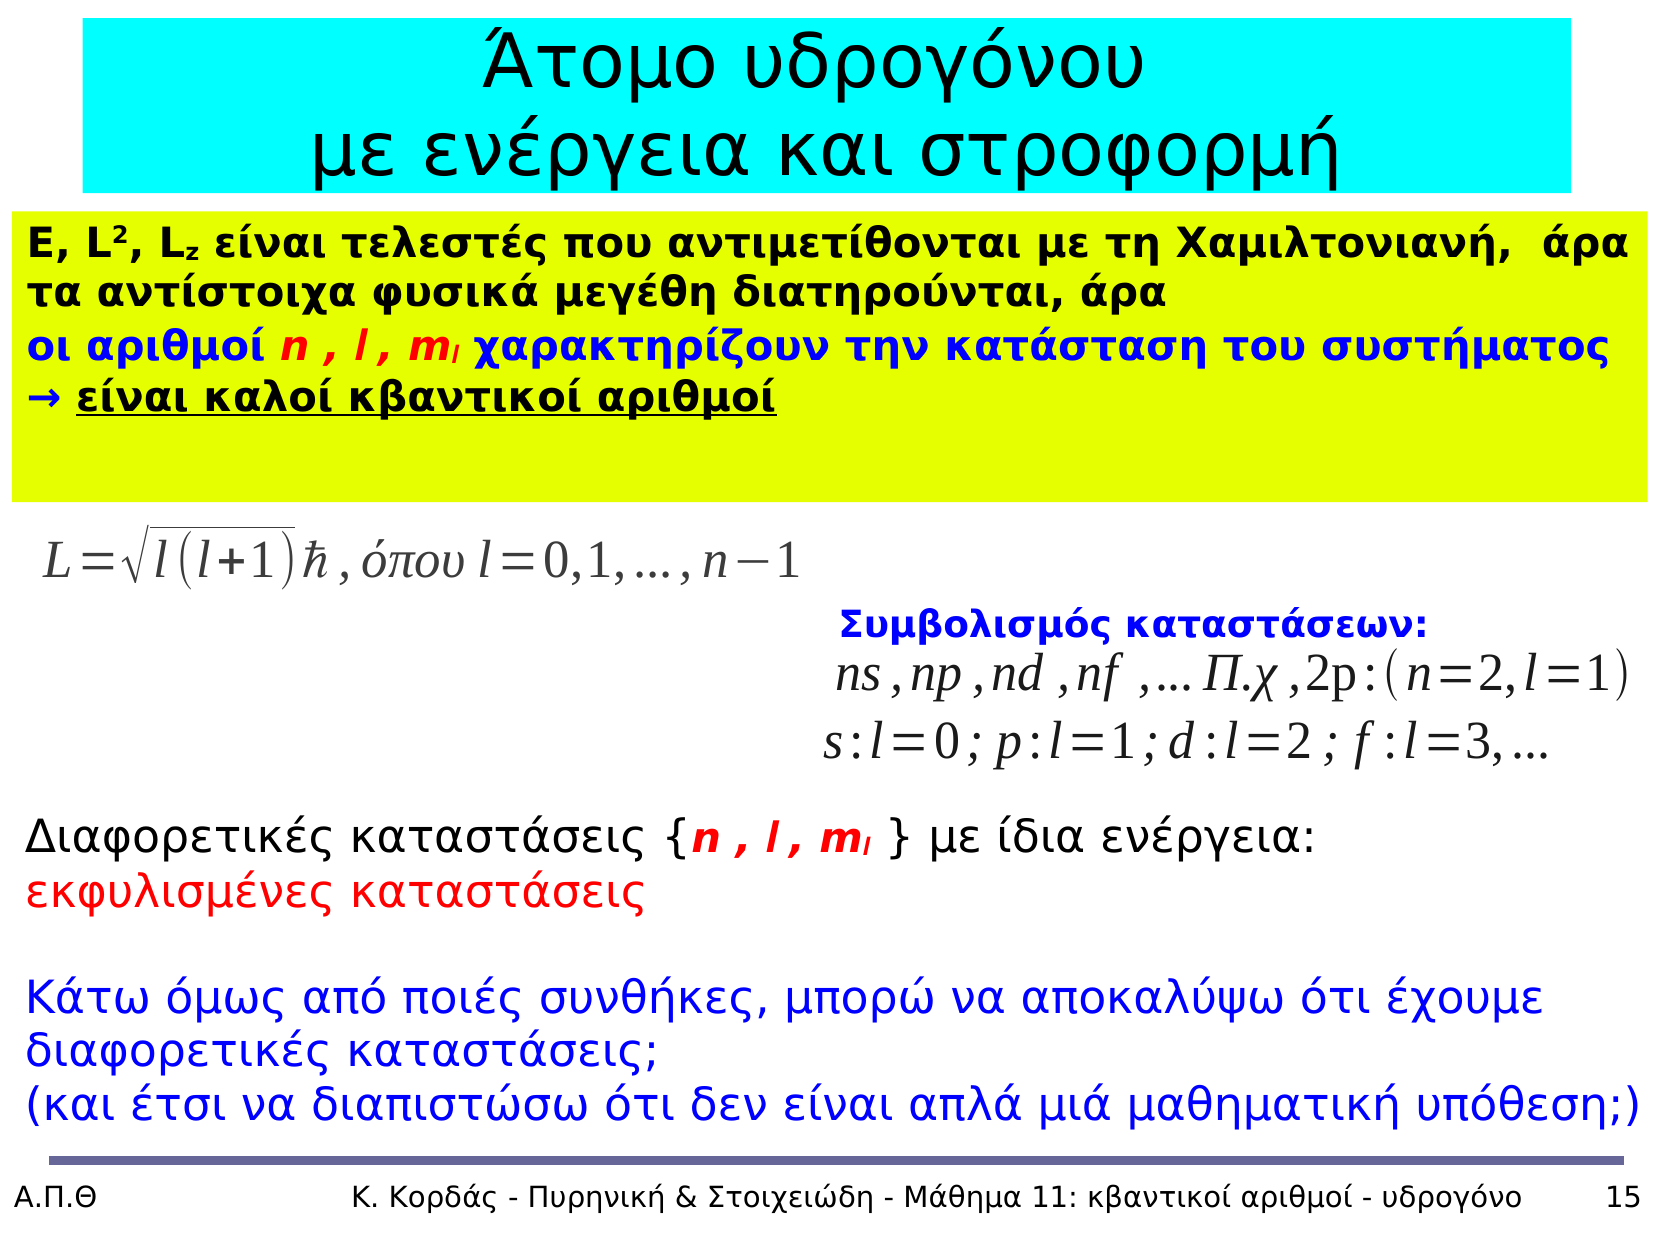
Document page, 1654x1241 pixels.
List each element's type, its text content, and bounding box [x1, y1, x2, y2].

chart [27, 523, 814, 595]
title Άτομο υδρογόνου με ενέργεια και στροφορμή [82, 18, 1571, 194]
text_box Ε, L2, Lz είναι τελεστές που αντιμετίθονται με τη Χαμιλτονιανή, άρα τα αντίστοιχα φυσικά μεγέθη διατηρούνται, άρα οι αριθμοί n , l , ml χαρακτηρίζουν την κατάσταση του συστήματος → είναι καλοί κβαντικοί αριθμοί [11, 211, 1648, 503]
text_box Διαφορετικές καταστάσεις {n , l , ml } με ίδια ενέργεια: εκφυλισμένες καταστάσεις Κάτω όμως από ποιές συνθήκες, μπορώ να αποκαλύψω ότι έχουμε διαφορετικές καταστάσεις; (και έτσι να διαπιστώσω ότι δεν είναι απλά μιά μαθηματική υπόθεση;) [10, 800, 1654, 1150]
chart [807, 707, 1563, 774]
chart [819, 640, 1643, 706]
text_box Συμβολισμός καταστάσεων: [823, 595, 1475, 655]
